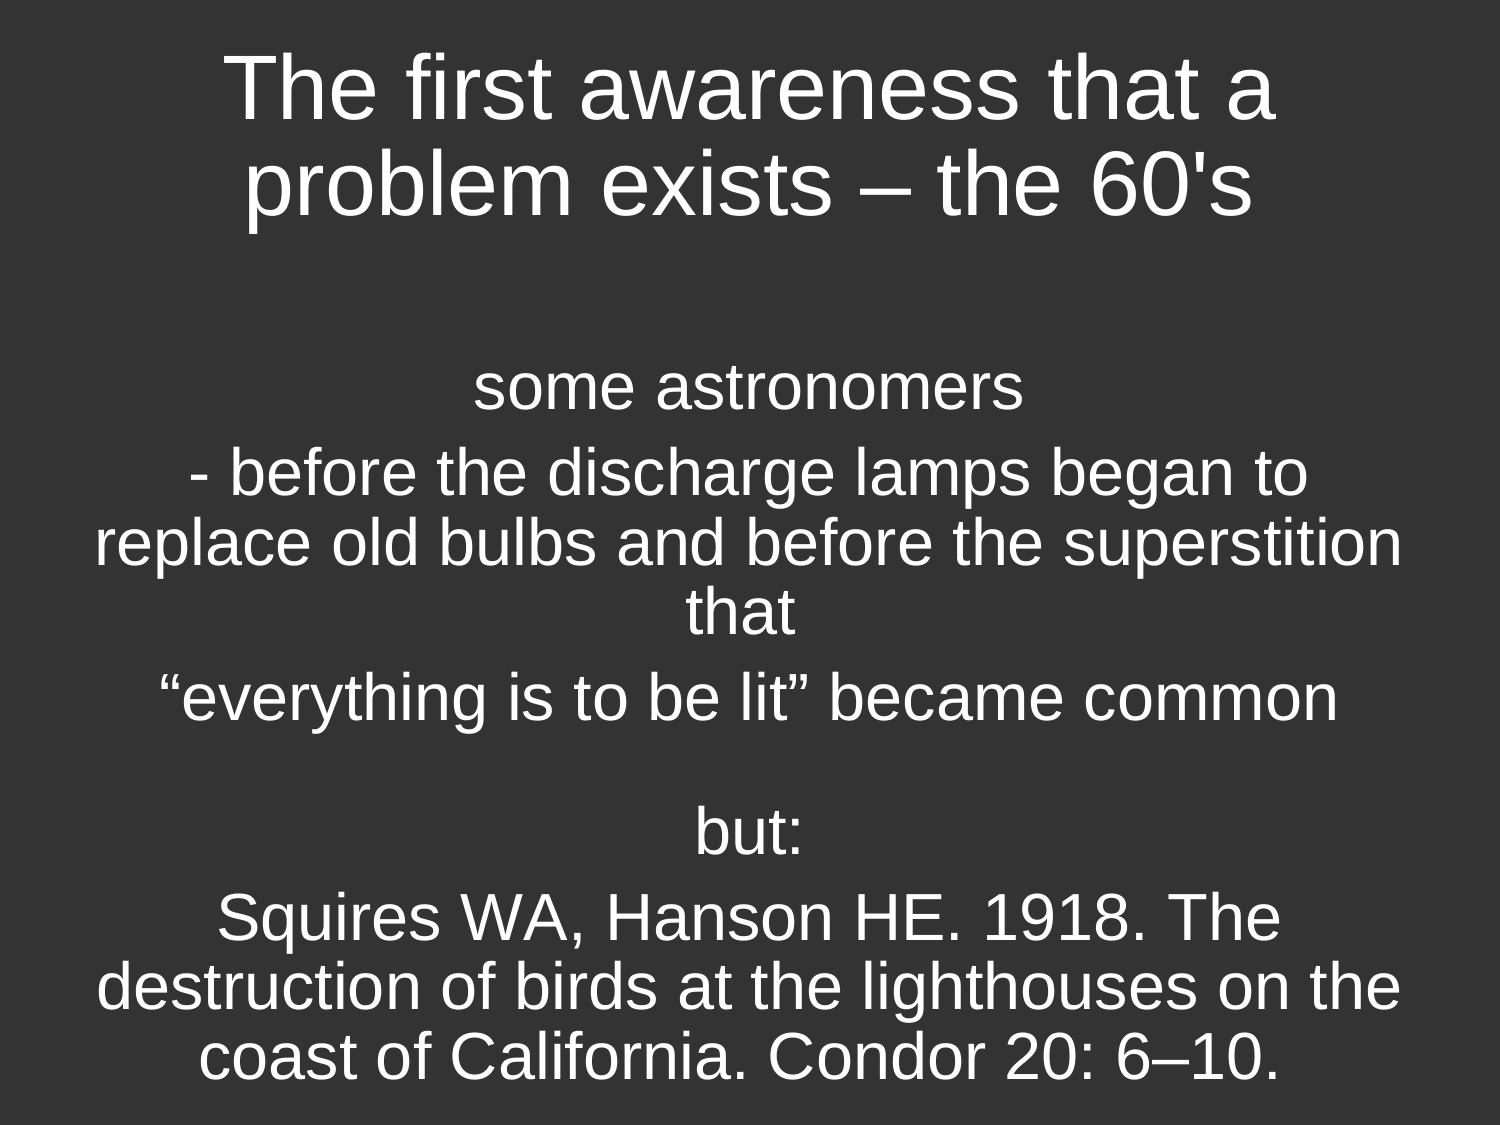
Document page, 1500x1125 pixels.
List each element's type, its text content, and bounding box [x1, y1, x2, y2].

title The first awareness that a problem exists – the 60's [75, 21, 1425, 257]
list some astronomers - before the discharge lamps began to replace old bulbs and before the superstition that “everything is to be lit” became common but: Squires WA, Hanson HE. 1918. The destruction of birds at the lighthouses on the coast of California. Condor 20: 6–10. [75, 262, 1425, 1125]
